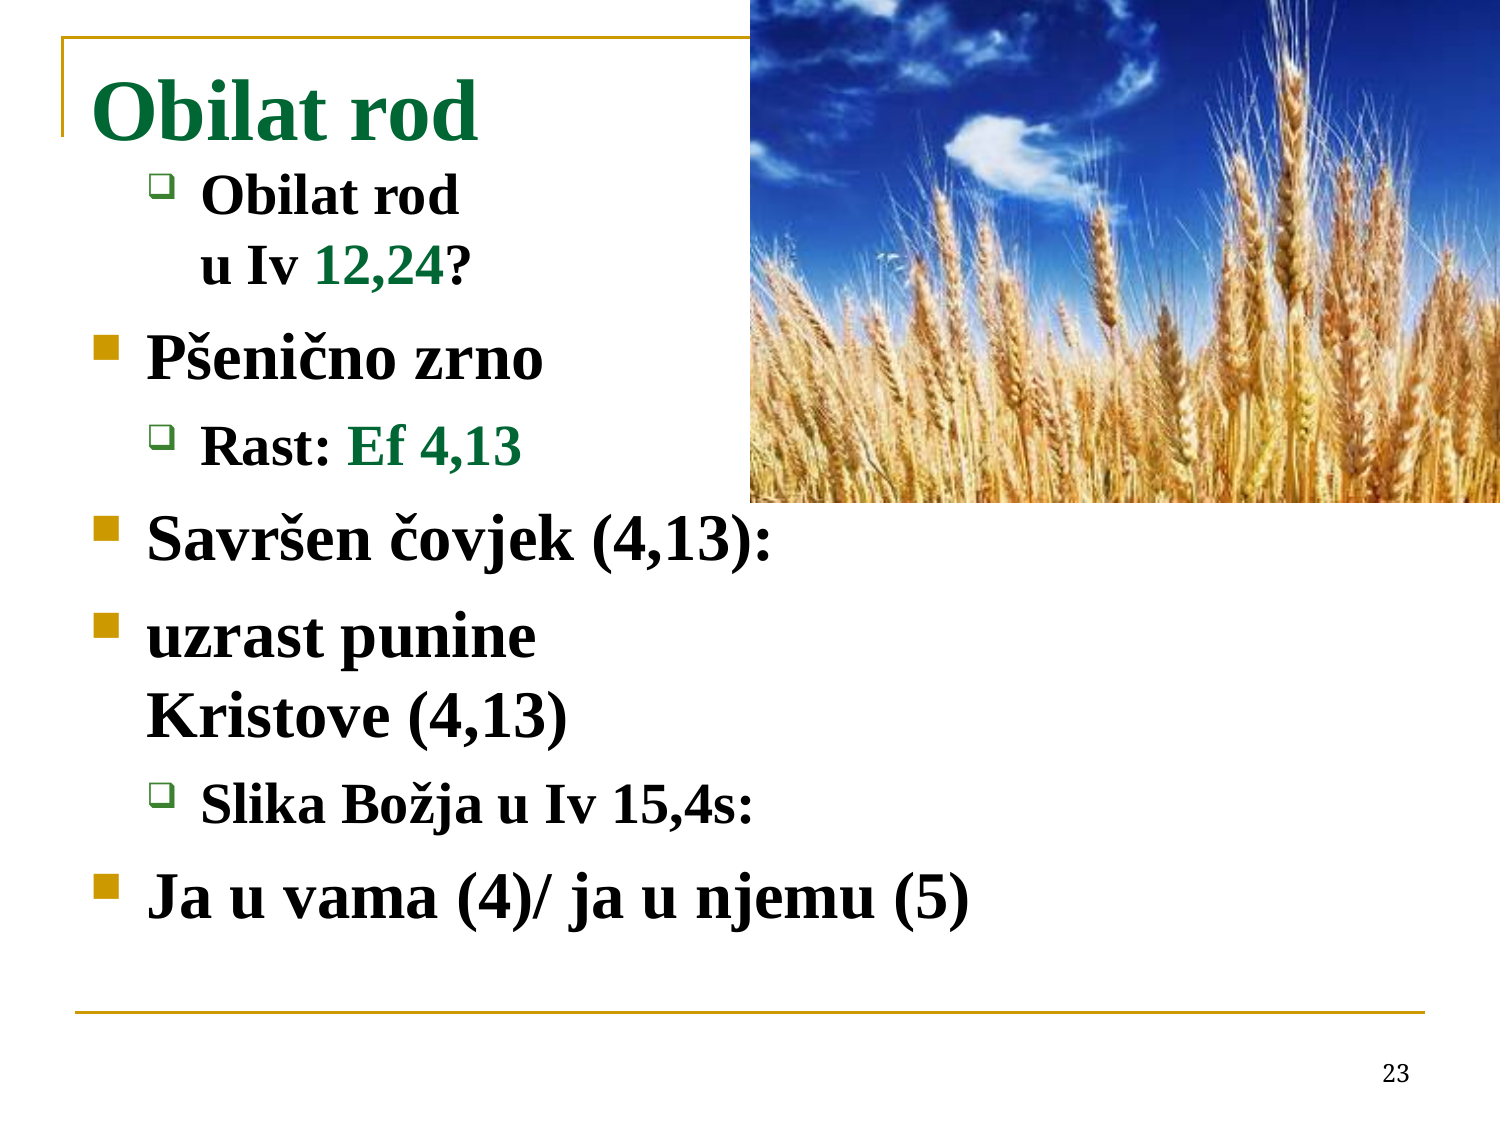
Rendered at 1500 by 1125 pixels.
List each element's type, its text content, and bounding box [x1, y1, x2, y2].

list Obilat rod u Iv 12,24? Pšenično zrno Rast: Ef 4,13 Savršen čovjek (4,13): uzrast punine Kristove (4,13) Slika Božja u Iv 15,4s: Ja u vama (4)/ ja u njemu (5) [75, 148, 1426, 1006]
text_box <number> [1074, 1024, 1426, 1100]
picture [750, 0, 1500, 503]
title Obilat rod [75, 45, 750, 148]
